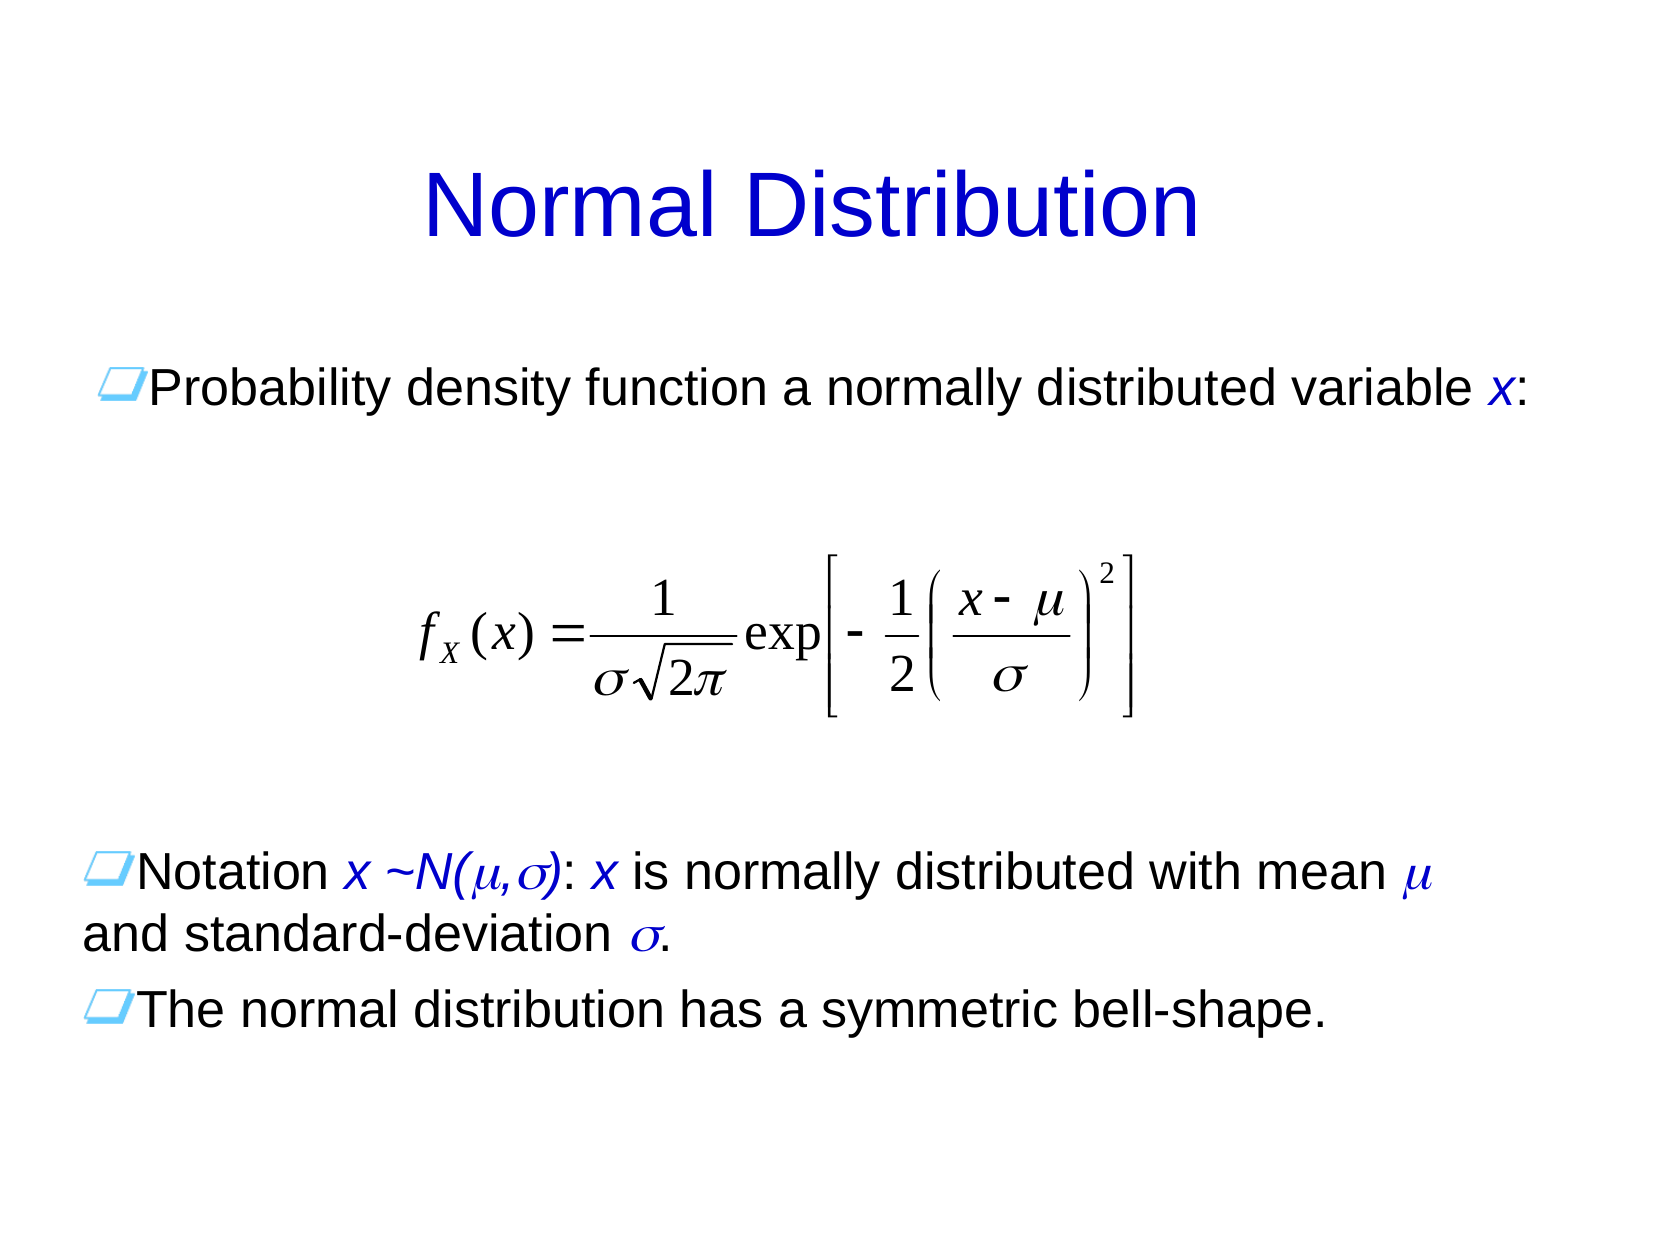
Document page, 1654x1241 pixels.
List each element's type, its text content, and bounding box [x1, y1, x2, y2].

text_box Notation x ~N(,): x is normally distributed with mean  and standard-deviation . The normal distribution has a symmetric bell-shape. [68, 829, 1522, 1094]
picture [82, 849, 137, 888]
text_box [401, 542, 1153, 731]
picture [82, 987, 137, 1026]
list Probability density function a normally distributed variable x: [81, 345, 1621, 516]
title Normal Distribution [81, 137, 1544, 263]
